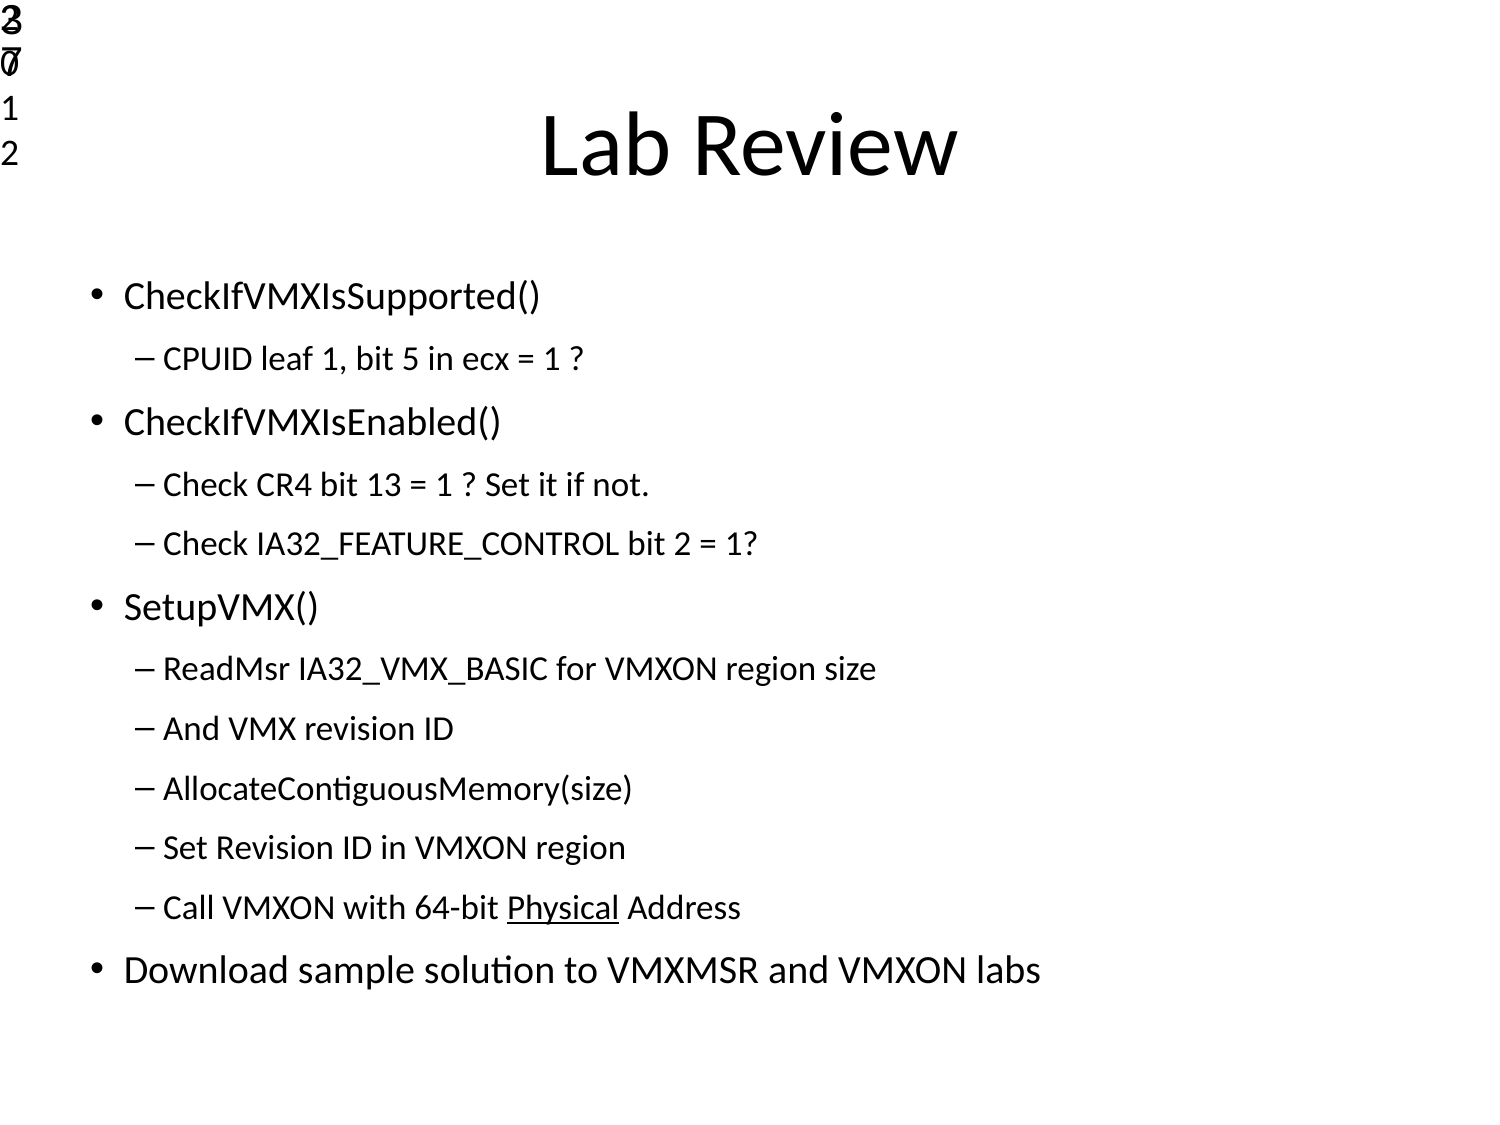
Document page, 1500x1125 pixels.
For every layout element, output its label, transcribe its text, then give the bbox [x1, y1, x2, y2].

list CheckIfVMXIsSupported() CPUID leaf 1, bit 5 in ecx = 1 ? CheckIfVMXIsEnabled() Check CR4 bit 13 = 1 ? Set it if not. Check IA32_FEATURE_CONTROL bit 2 = 1? SetupVMX() ReadMsr IA32_VMX_BASIC for VMXON region size And VMX revision ID AllocateContiguousMemory(size) Set Revision ID in VMXON region Call VMXON with 64-bit Physical Address Download sample solution to VMXMSR and VMXON labs [75, 262, 1425, 1005]
title Lab Review [75, 45, 1425, 233]
